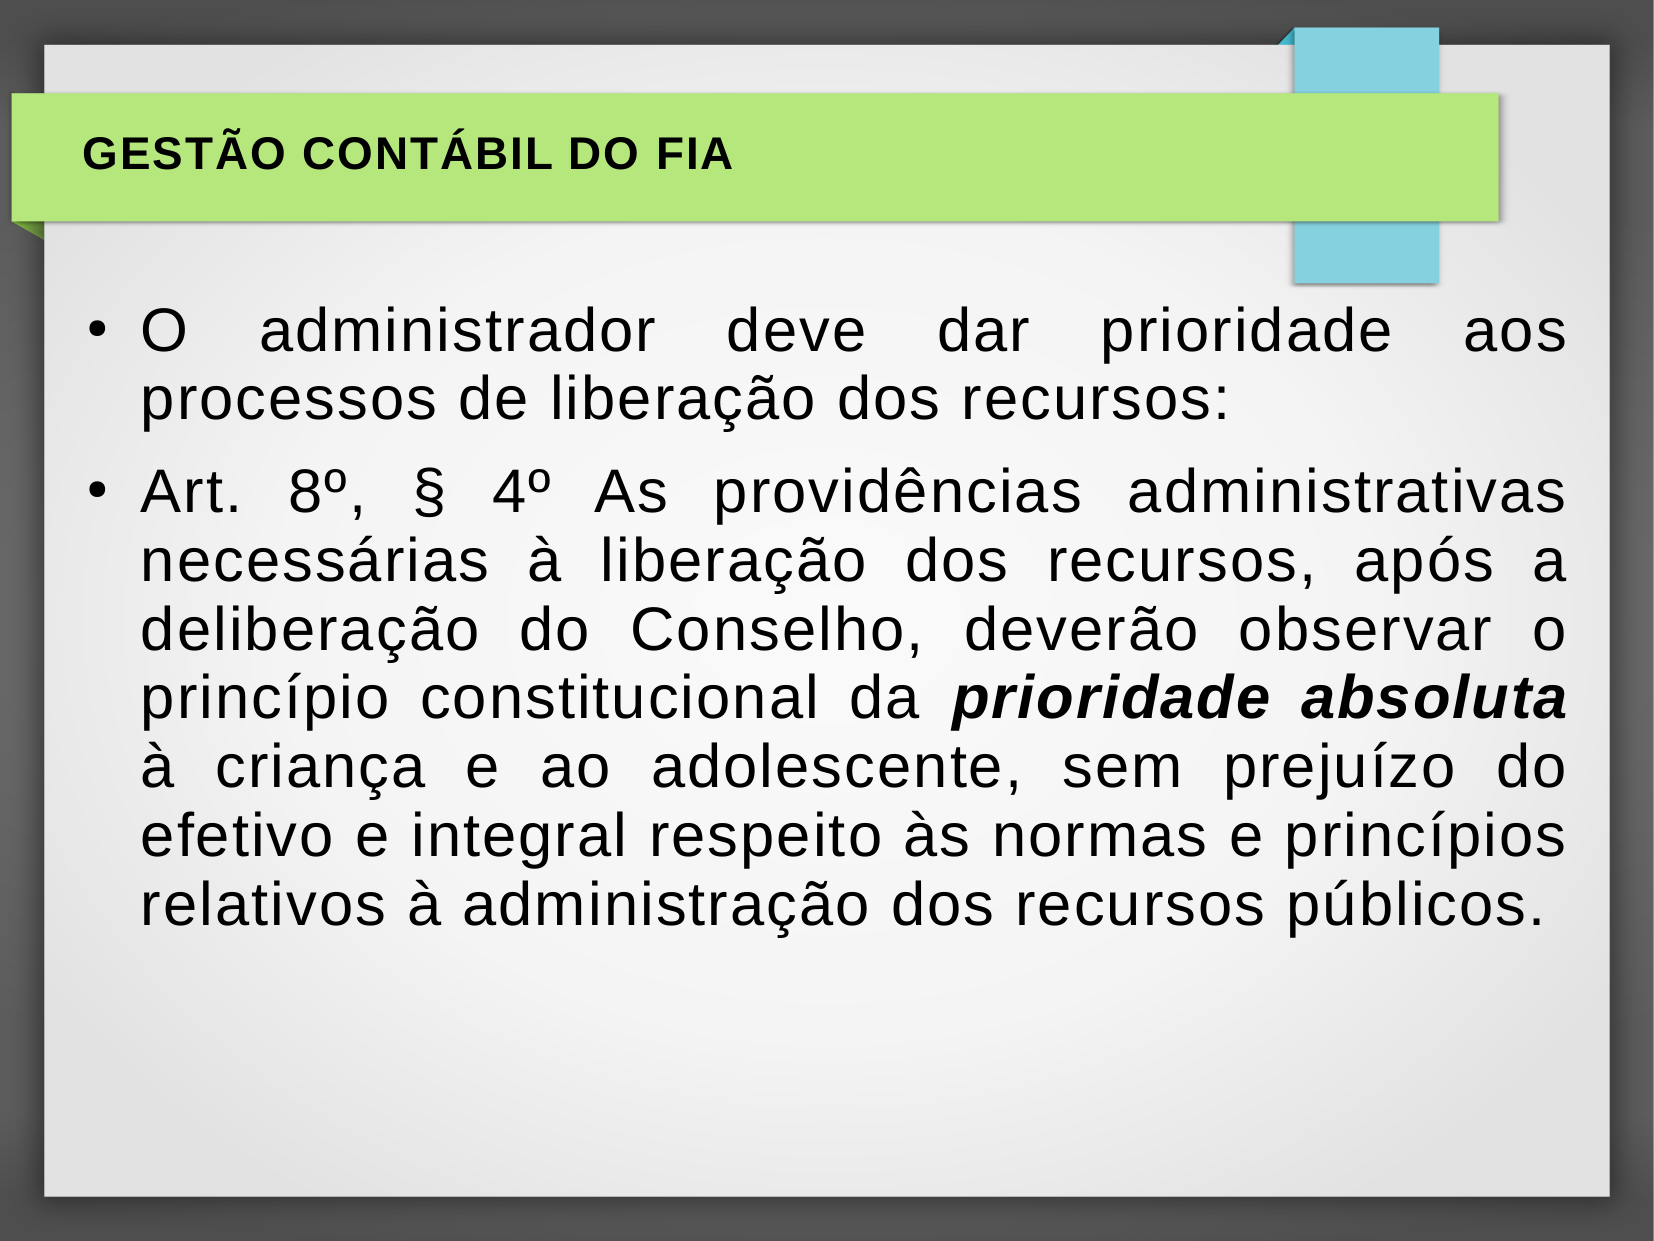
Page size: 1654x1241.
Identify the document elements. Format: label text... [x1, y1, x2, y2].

list O administrador deve dar prioridade aos processos de liberação dos recursos: Art. 8º, § 4º As providências administrativas necessárias à liberação dos recursos, após a deliberação do Conselho, deverão observar o princípio constitucional da prioridade absoluta à criança e ao adolescente, sem prejuízo do efetivo e integral respeito às normas e princípios relativos à administração dos recursos públicos. [82, 295, 1571, 1015]
picture [0, 0, 1654, 1241]
title GESTÃO CONTÁBIL DO FIA [82, 94, 1264, 213]
